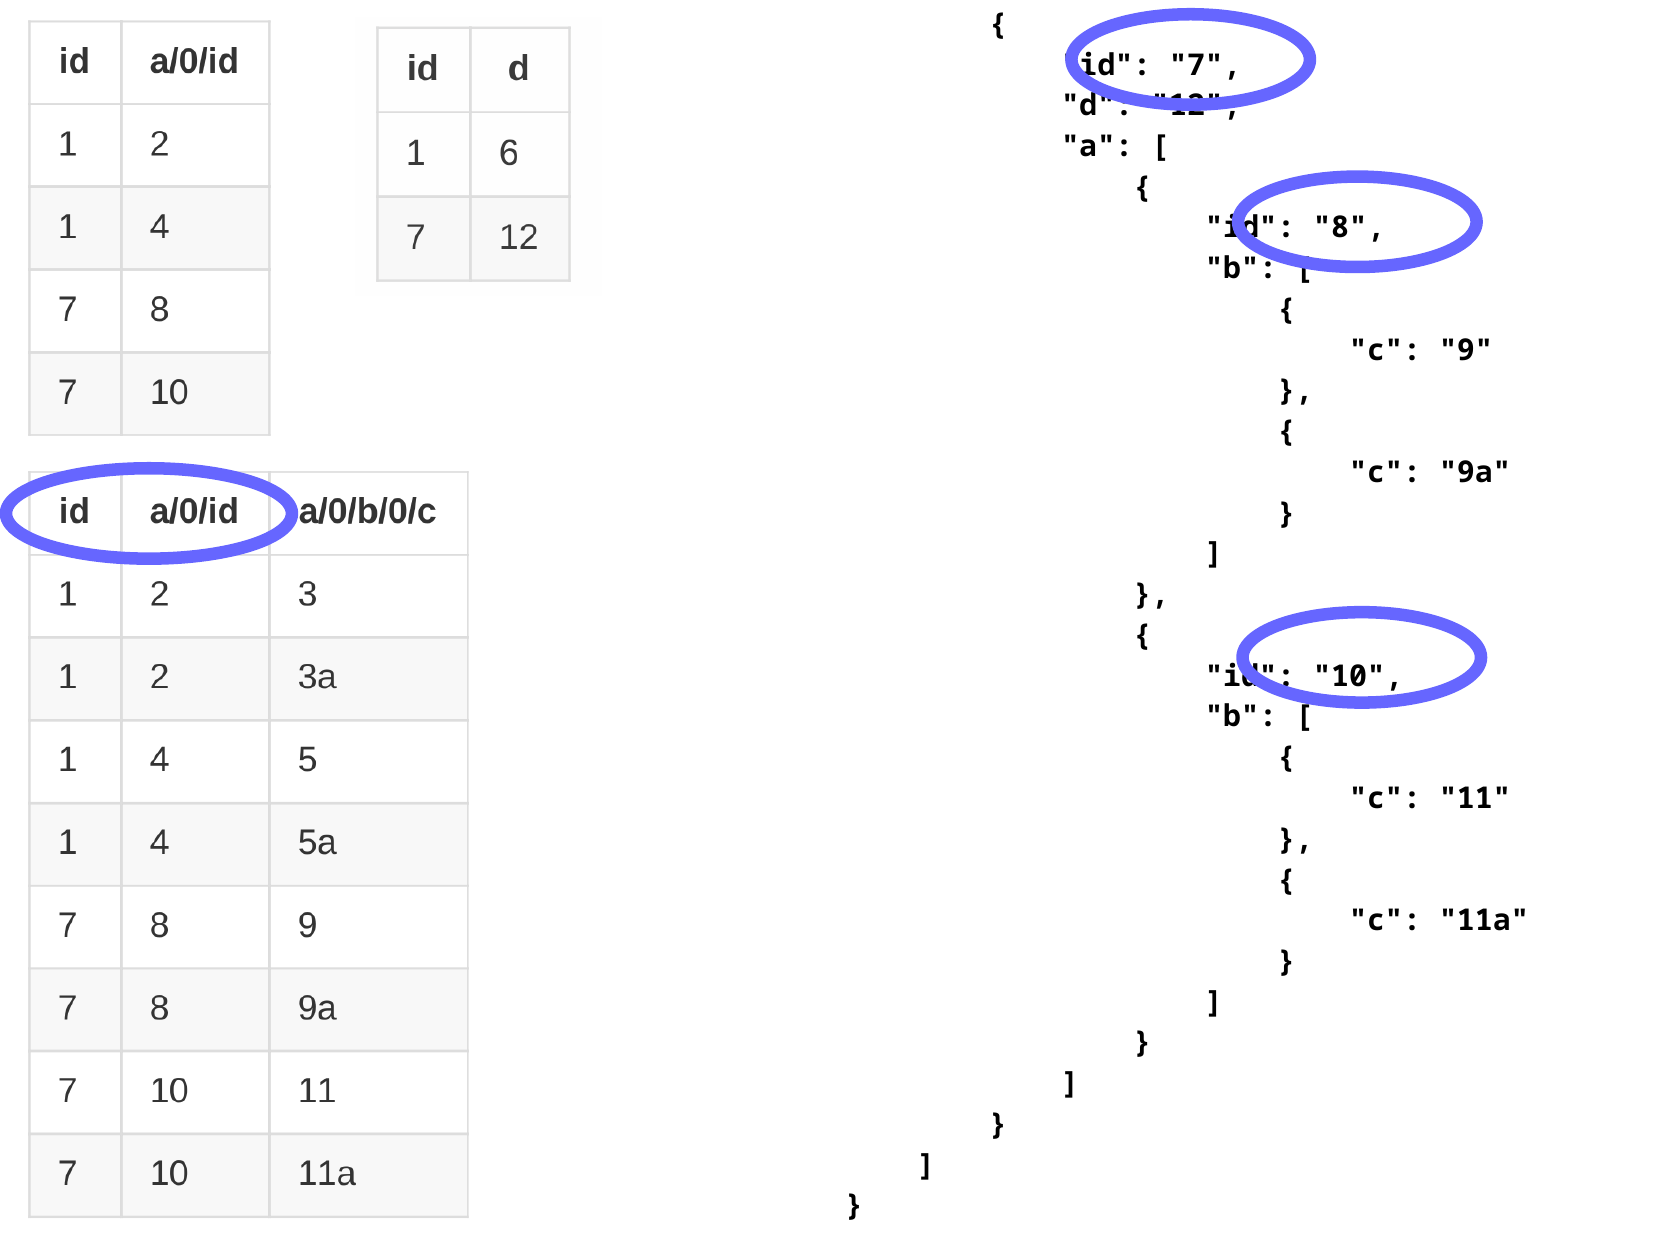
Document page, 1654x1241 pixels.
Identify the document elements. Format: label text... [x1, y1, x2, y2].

picture [13, 0, 602, 1241]
list { "id": "7", "d": "12", "a": [ { "id": "8", "b": [ { "c": "9" }, { "c": "9a" } ] }, { "id": "10", "b": [ { "c": "11" }, { "c": "11a" } ] } ] } ] } [845, 2, 1651, 1241]
picture [13, 475, 285, 552]
